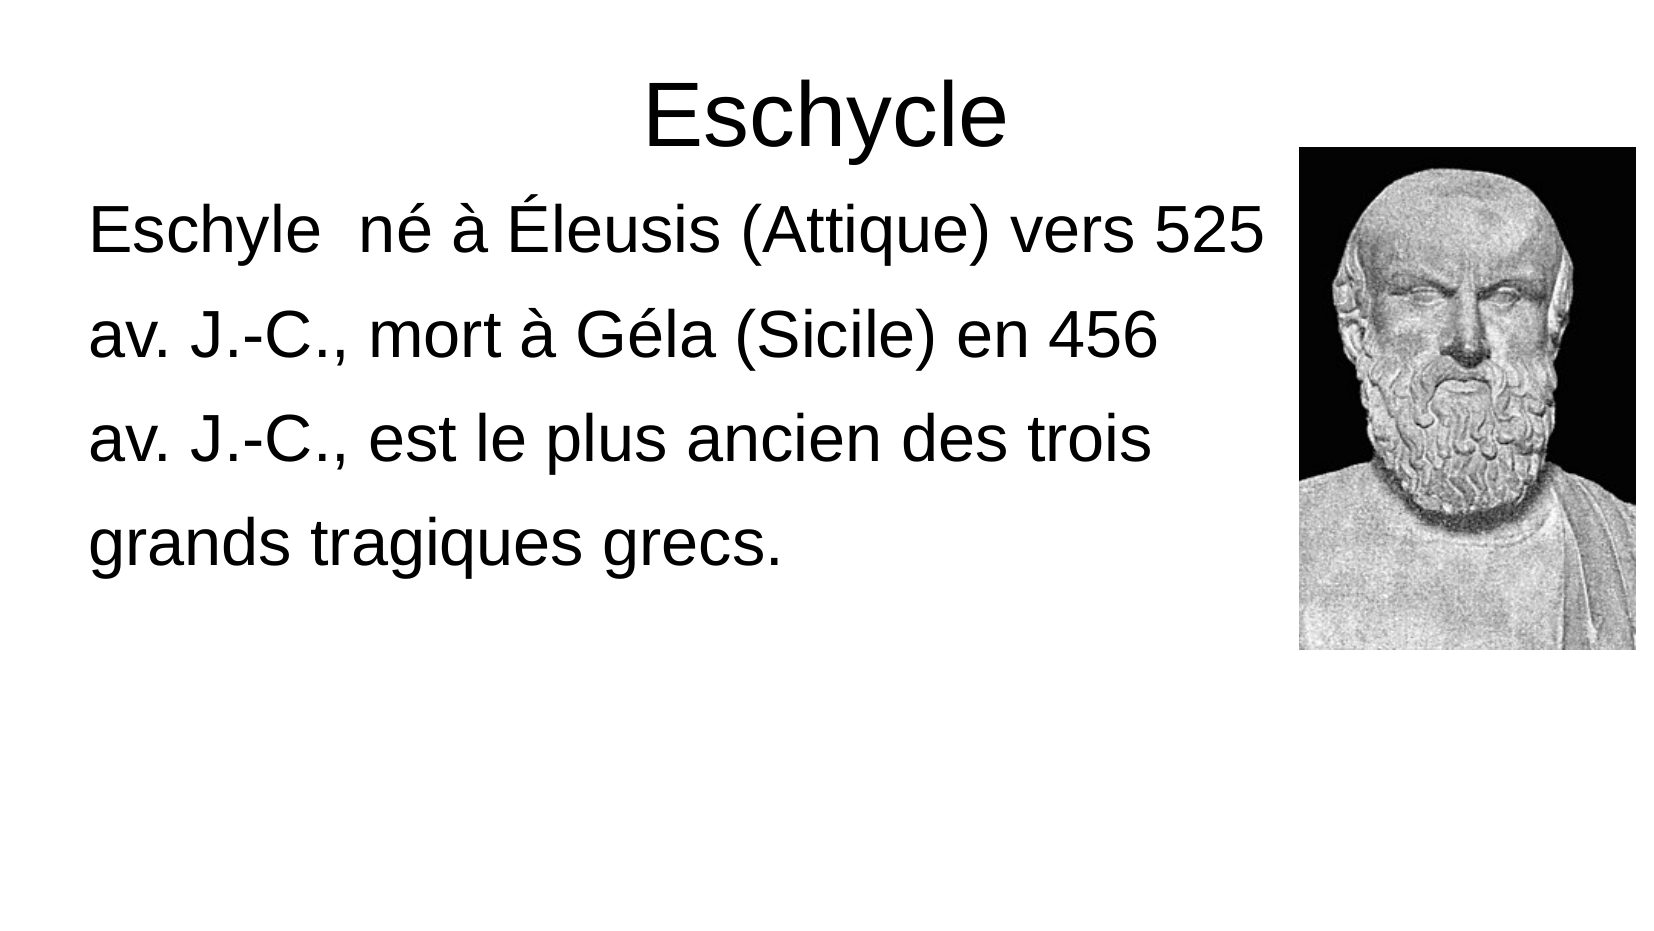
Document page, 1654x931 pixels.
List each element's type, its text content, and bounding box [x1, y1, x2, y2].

title Eschycle [82, 37, 1571, 192]
list Eschyle né à Éleusis (Attique) vers 525 av. J.-C., mort à Géla (Sicile) en 456 av. J.-C., est le plus ancien des trois grands tragiques grecs. [17, 192, 1506, 732]
picture [1299, 147, 1636, 650]
